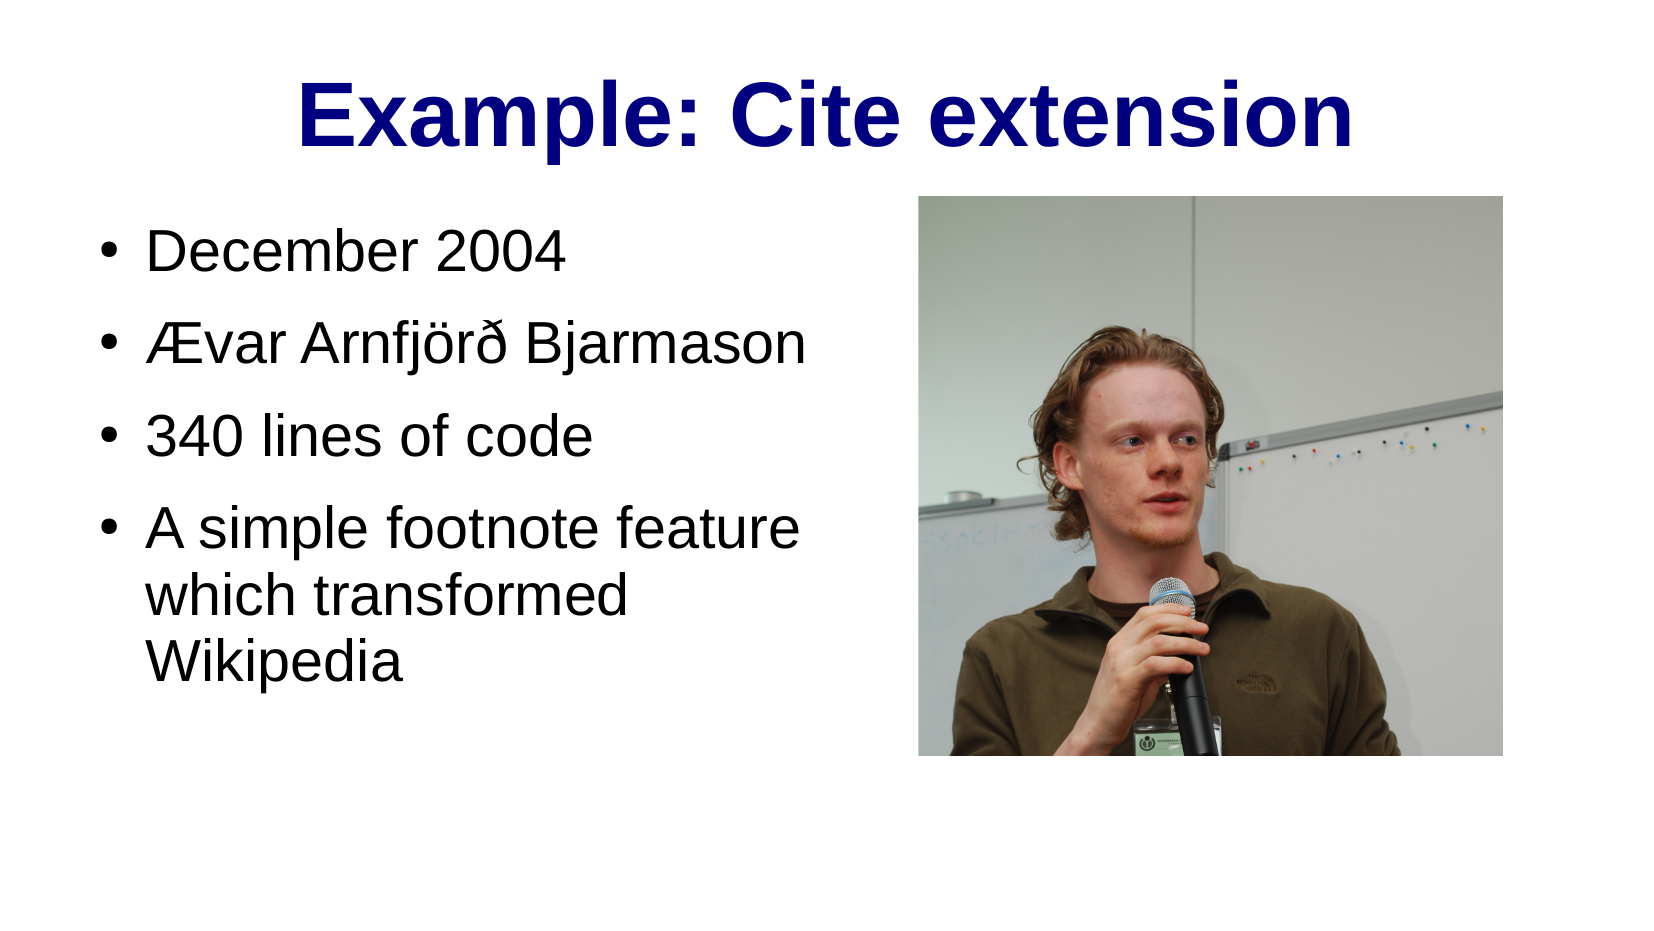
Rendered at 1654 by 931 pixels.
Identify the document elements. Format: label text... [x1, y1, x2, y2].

picture [918, 196, 1503, 756]
list December 2004 Ævar Arnfjörð Bjarmason 340 lines of code A simple footnote feature which transformed Wikipedia [82, 217, 809, 758]
title Example: Cite extension [82, 37, 1571, 193]
